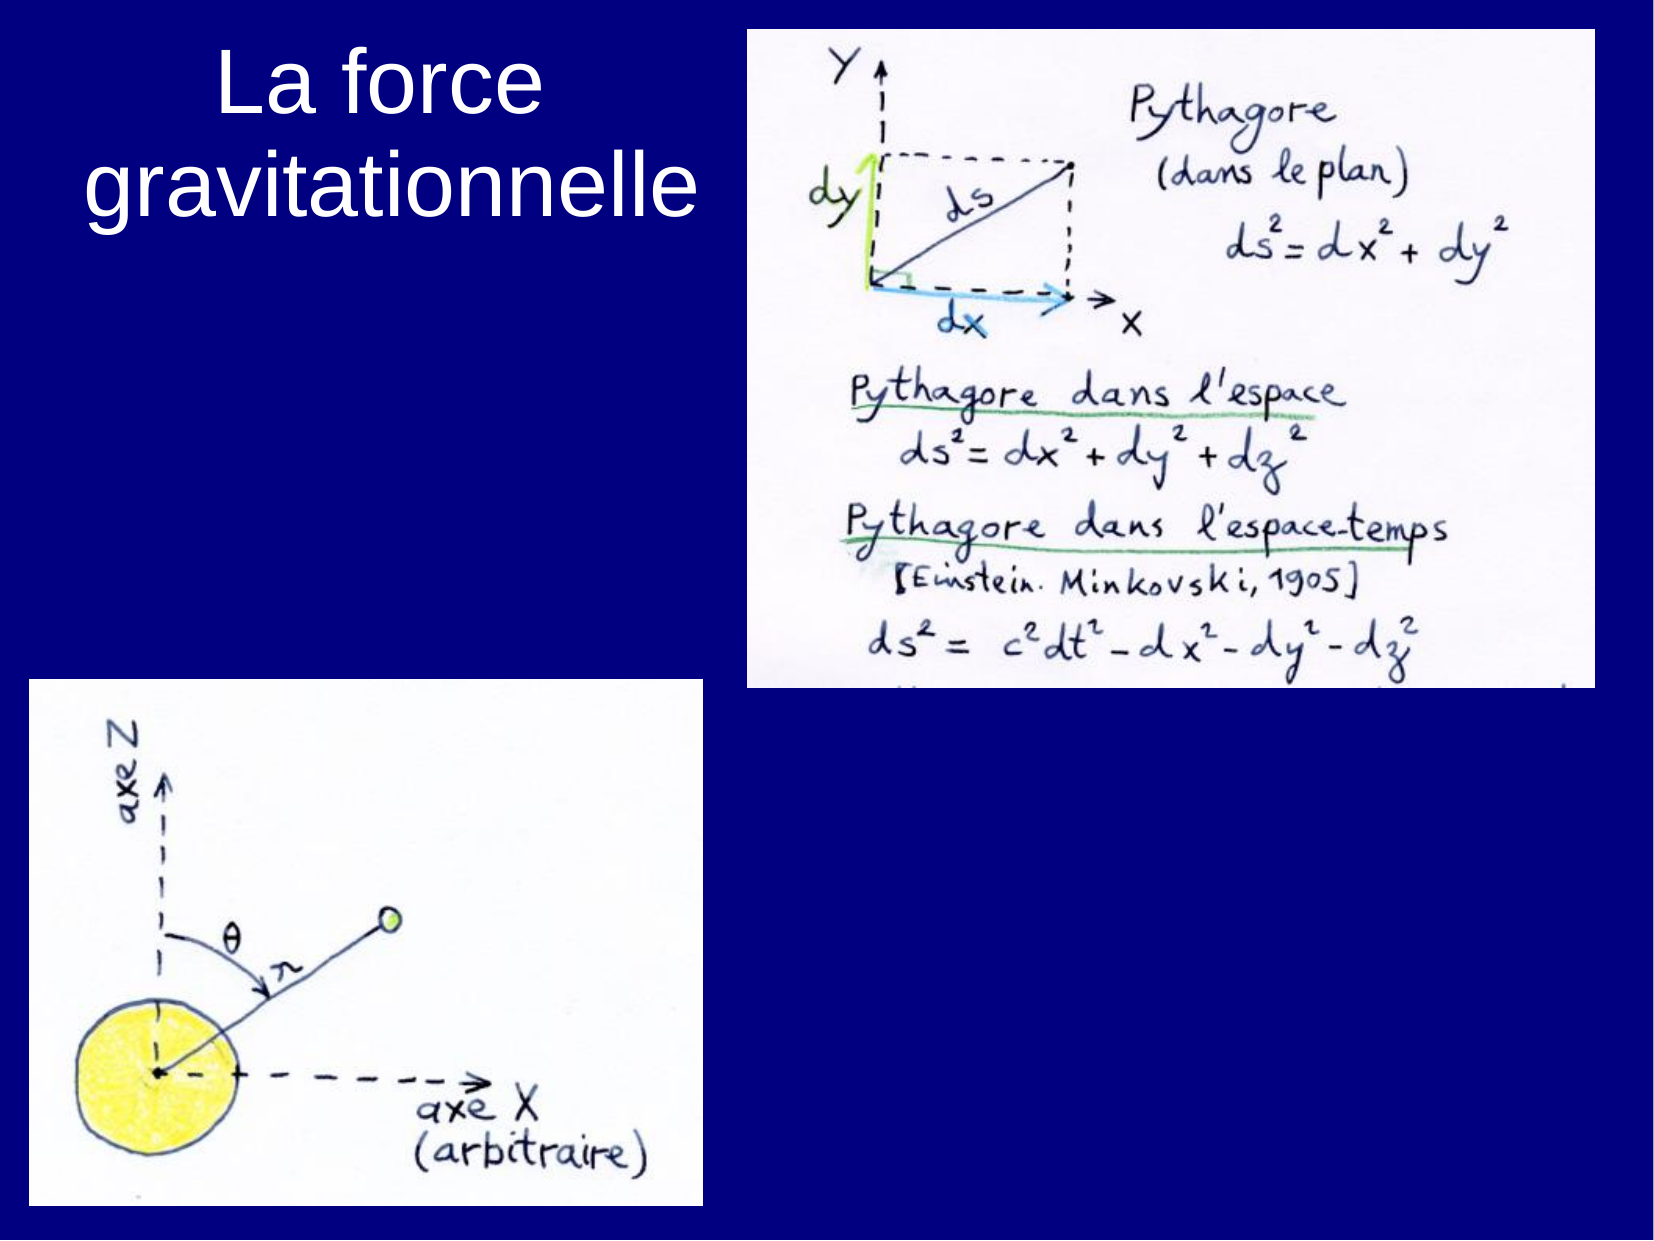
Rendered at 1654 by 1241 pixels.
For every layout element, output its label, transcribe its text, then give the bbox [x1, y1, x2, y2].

picture [747, 29, 1595, 688]
picture [29, 679, 703, 1206]
title La force gravitationnelle [17, 29, 747, 237]
